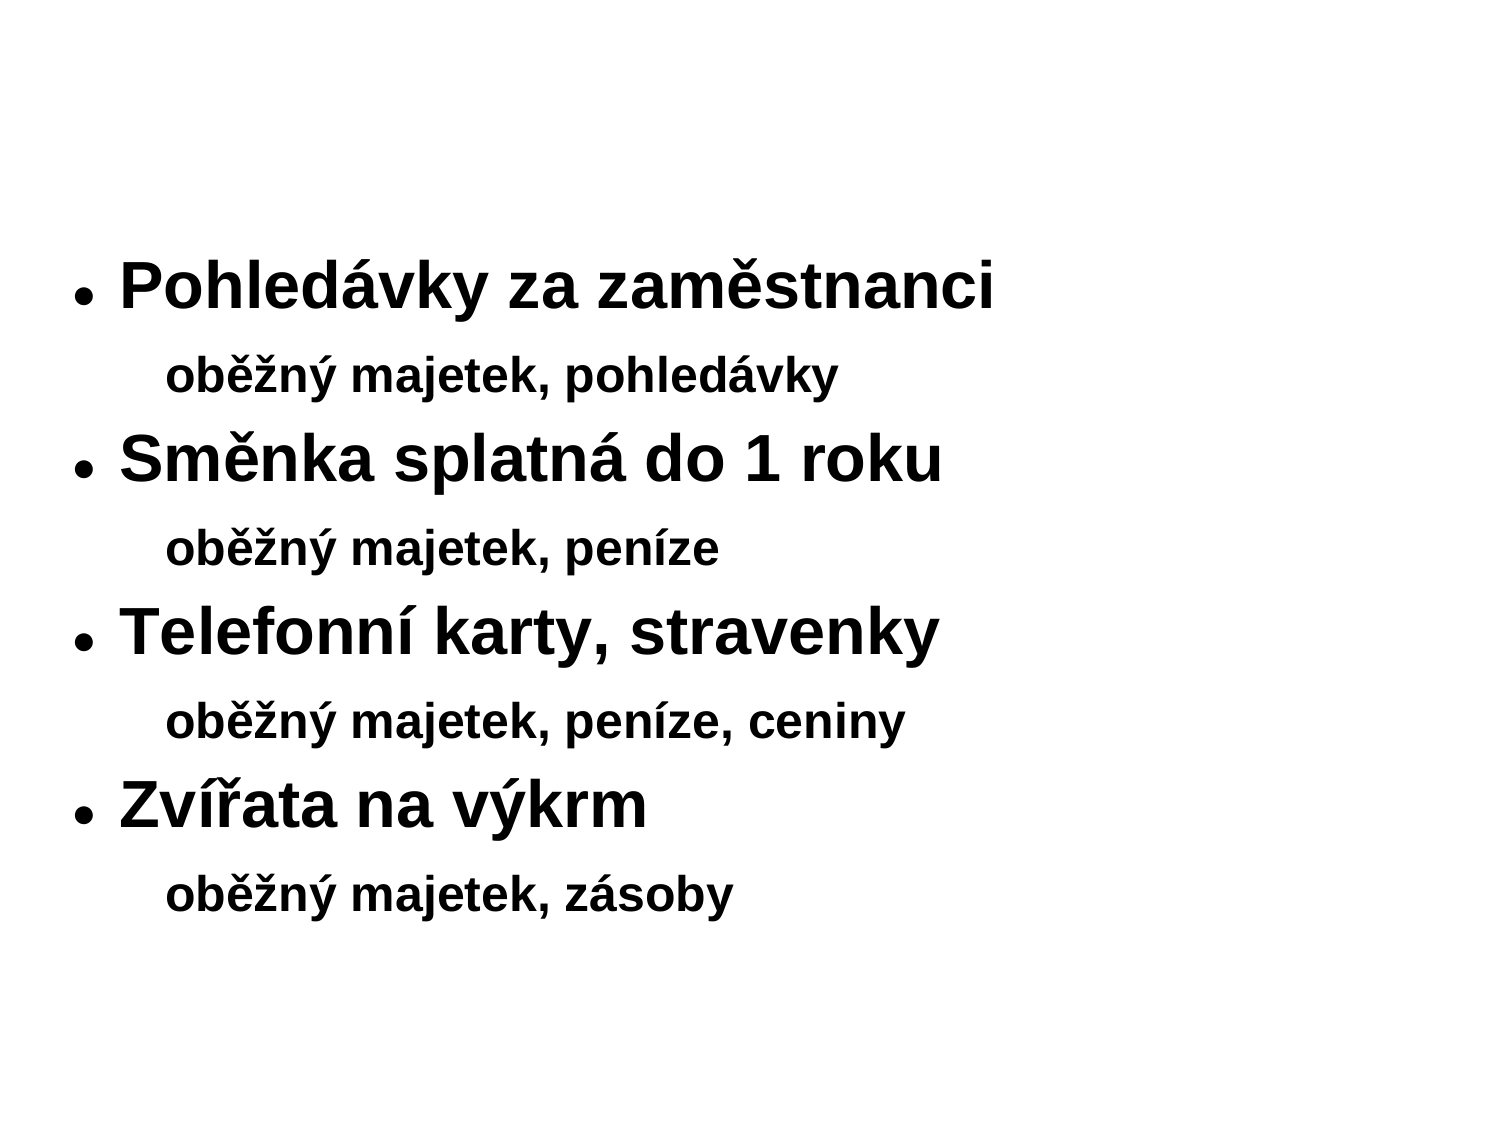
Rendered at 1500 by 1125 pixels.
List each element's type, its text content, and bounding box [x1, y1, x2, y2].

list ● Pohledávky za zaměstnanci oběžný majetek, pohledávky ● Směnka splatná do 1 roku oběžný majetek, peníze ● Telefonní karty, stravenky oběžný majetek, peníze, ceniny ● Zvířata na výkrm oběžný majetek, zásoby [0, 243, 1426, 986]
